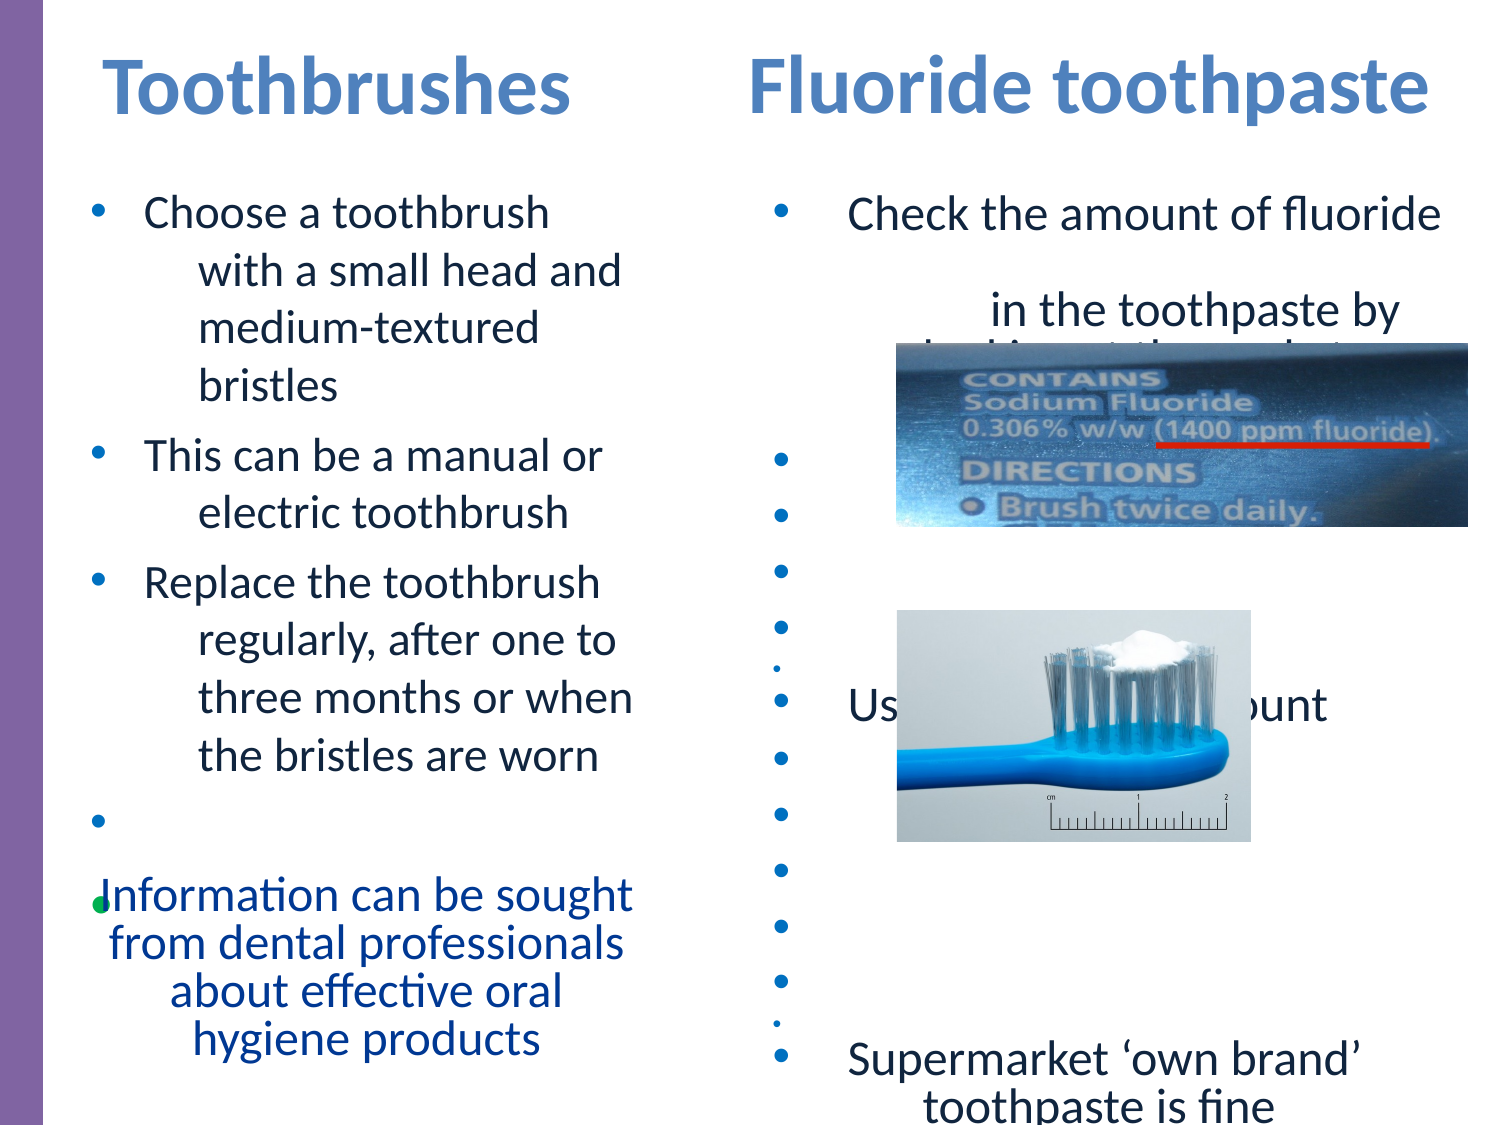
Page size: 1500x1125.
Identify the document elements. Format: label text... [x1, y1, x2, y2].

text_box [0, 0, 41, 1125]
text_box Fluoride toothpaste [692, 15, 1483, 145]
list Choose a toothbrush with a small head and medium-textured bristles This can be a manual or electric toothbrush Replace the toothbrush regularly, after one to three months or when the bristles are worn [75, 173, 656, 840]
picture [896, 610, 1251, 842]
text_box Check the amount of fluoride in the toothpaste by looking at the packet or tube Use a pea sized amount Supermarket ‘own brand’ toothpaste is fine [758, 145, 1468, 1091]
picture [896, 343, 1468, 527]
title Toothbrushes [75, 14, 601, 147]
text_box Information can be sought from dental professionals about effective oral hygiene products [84, 866, 650, 1073]
